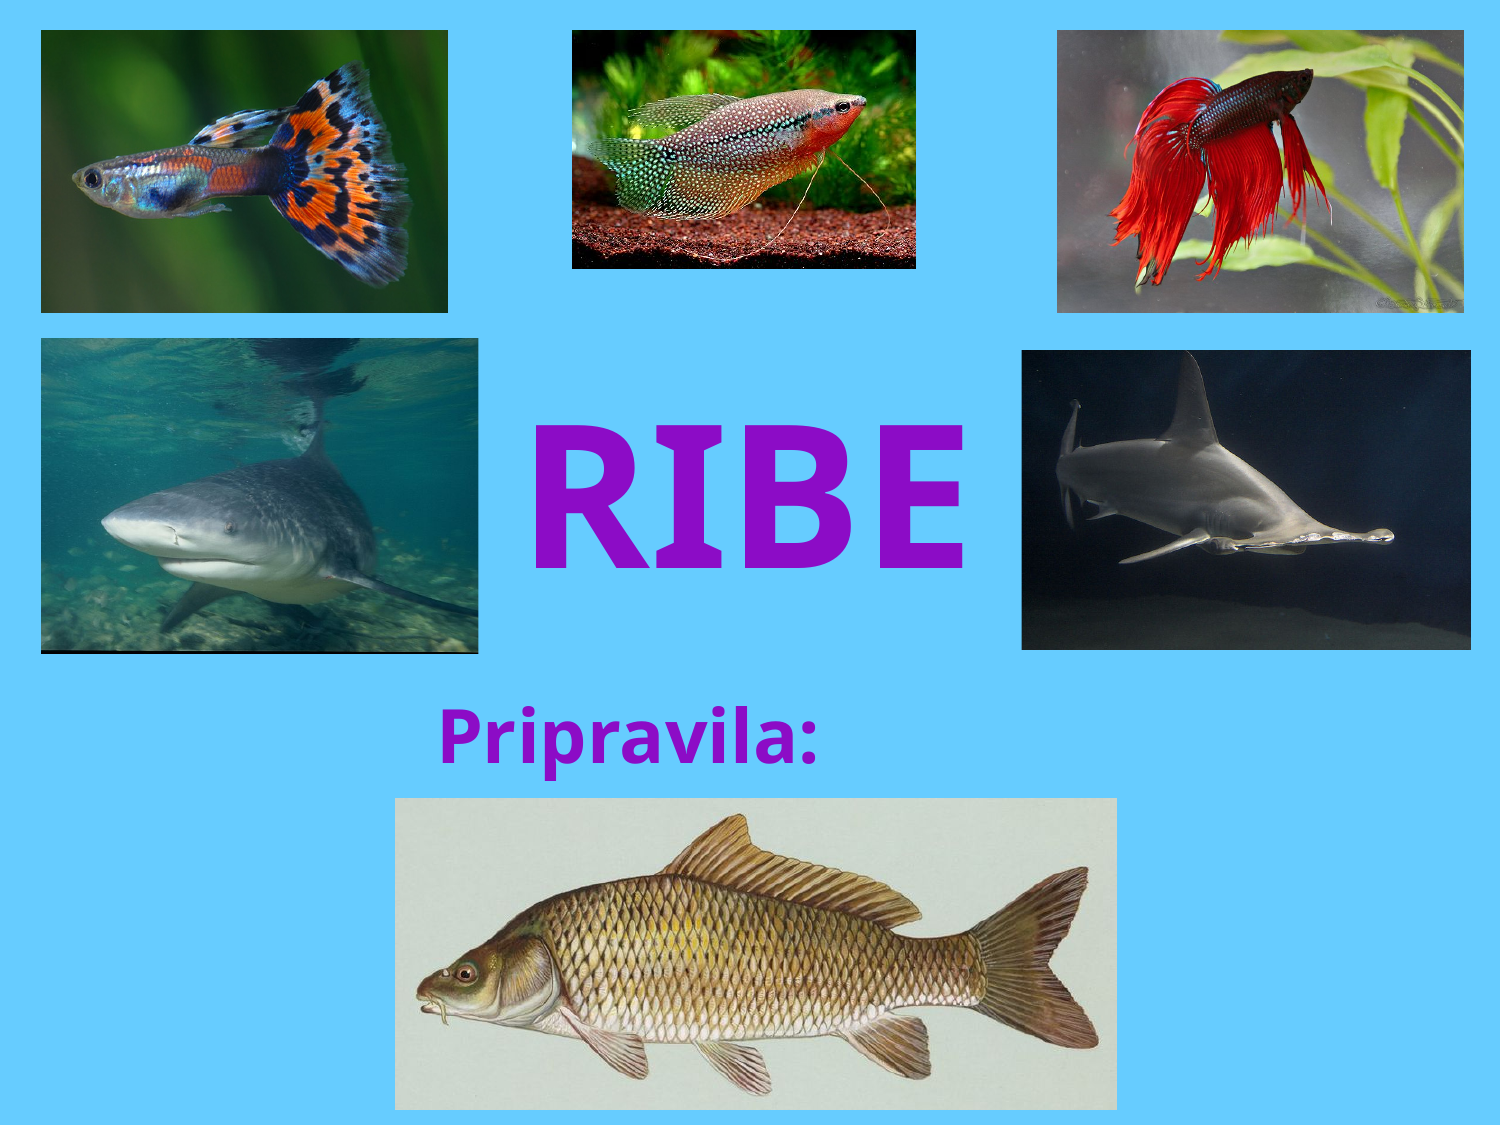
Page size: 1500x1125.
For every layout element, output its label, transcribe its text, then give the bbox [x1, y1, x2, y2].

picture [41, 30, 448, 313]
picture [395, 798, 1117, 1110]
picture [1057, 30, 1464, 313]
text_box Pripravila: [324, 680, 1186, 786]
picture [41, 338, 479, 654]
picture [572, 30, 916, 269]
picture [1021, 350, 1471, 650]
text_box RIBE [501, 361, 991, 640]
